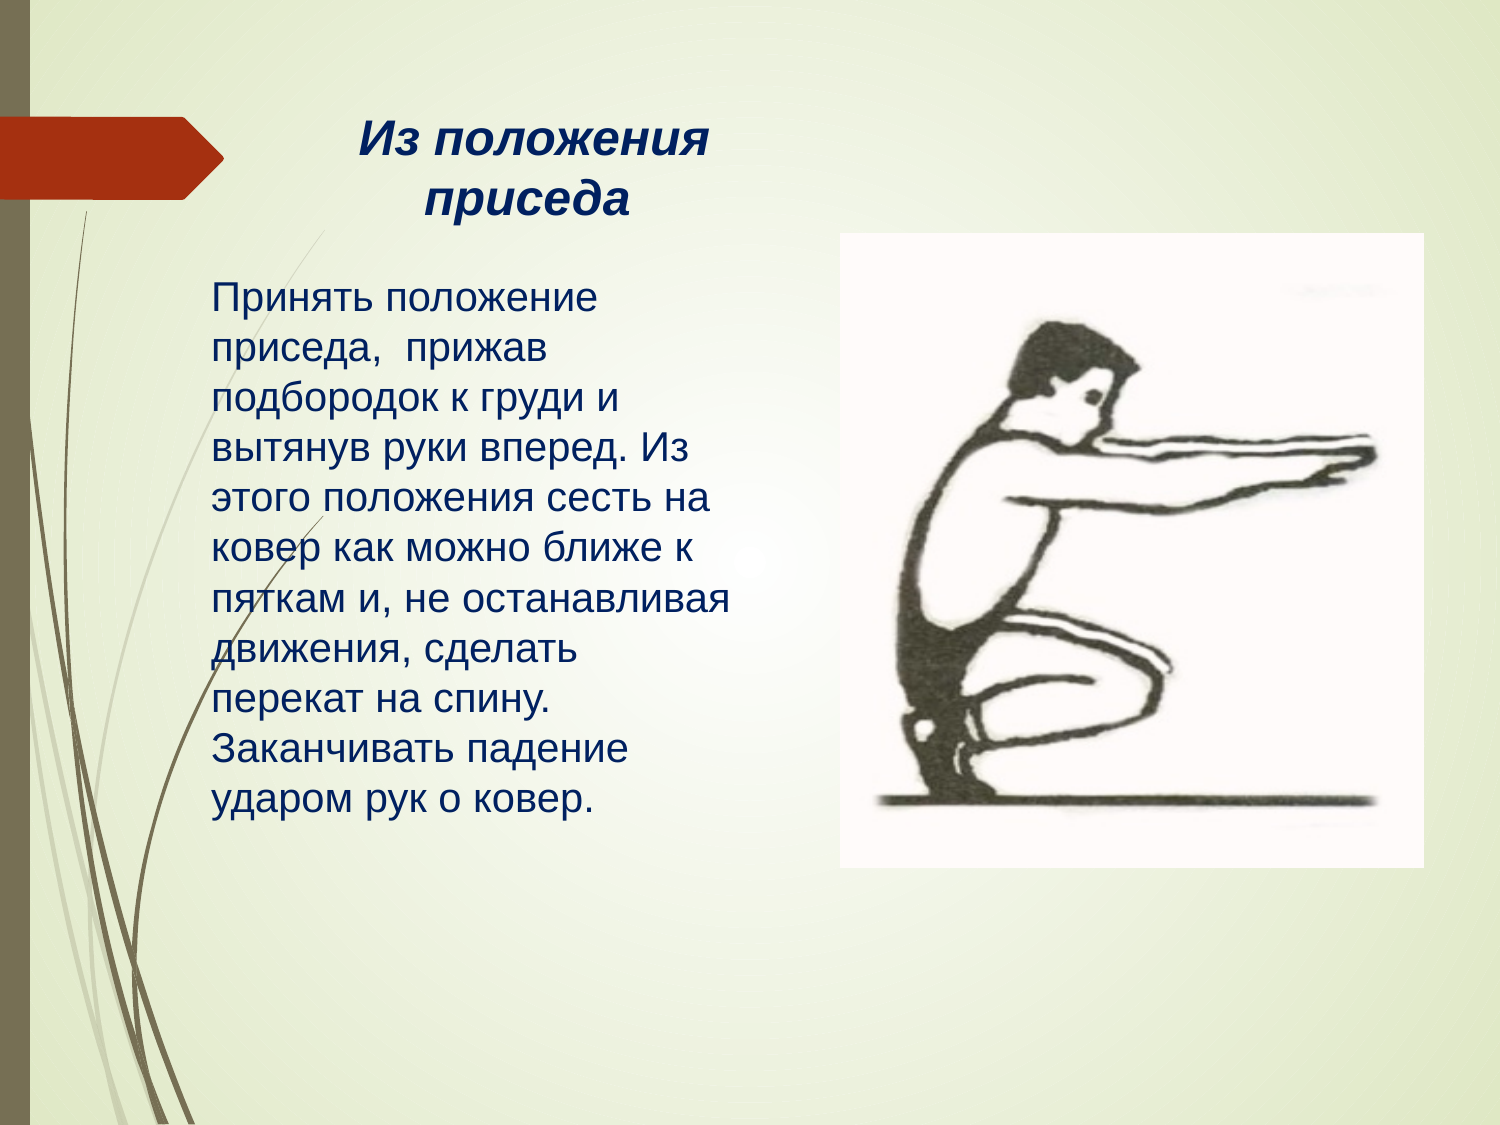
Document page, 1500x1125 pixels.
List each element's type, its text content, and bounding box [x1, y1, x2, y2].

title Из положения приседа [318, 73, 751, 234]
picture [840, 233, 1424, 868]
list Принять положение приседа, прижав подбородок к груди и вытянув руки вперед. Из этого положения сесть на ковер как можно ближе к пяткам и, не останавливая движения, сделать перекат на спину. Заканчивать падение ударом рук о ковер. [196, 262, 751, 962]
